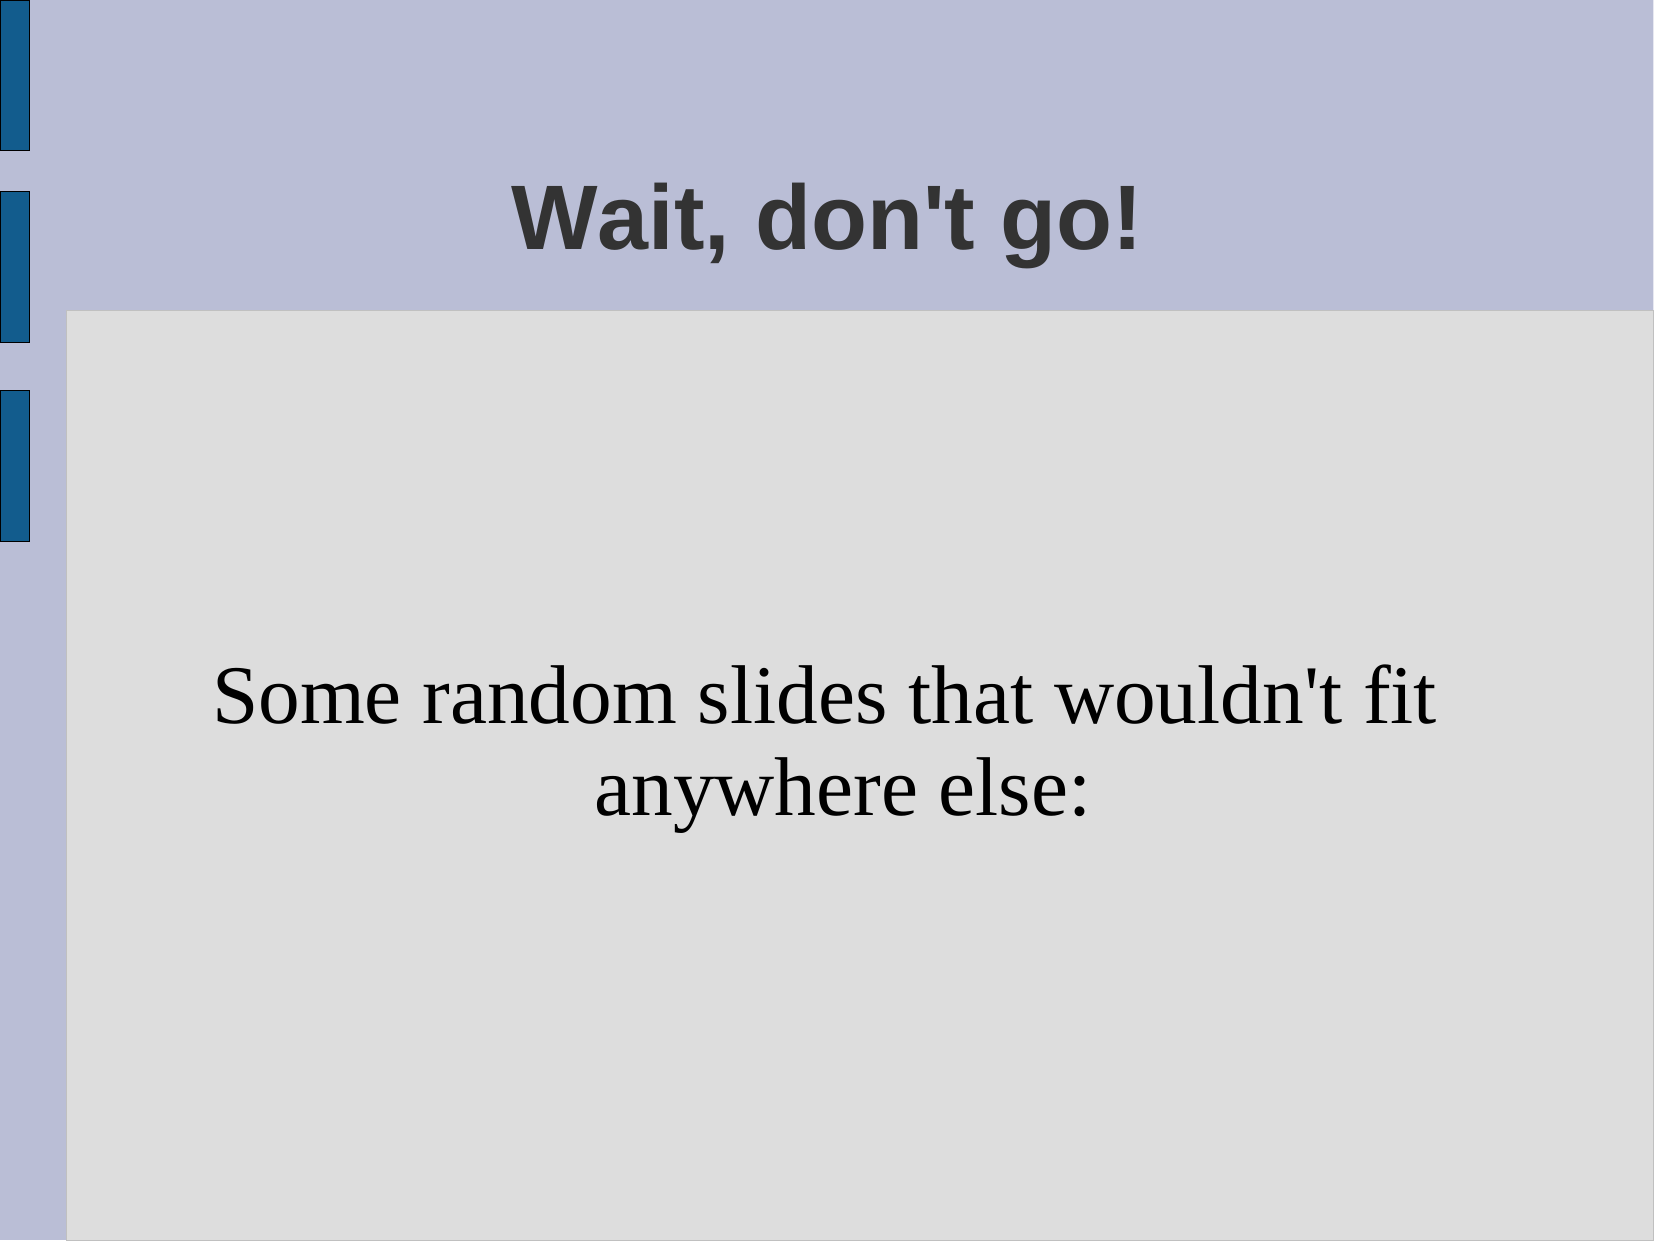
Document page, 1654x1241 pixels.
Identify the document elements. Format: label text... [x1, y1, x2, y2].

title Wait, don't go! [121, 114, 1534, 322]
text_box Some random slides that wouldn't fit anywhere else: [135, 350, 1516, 1133]
